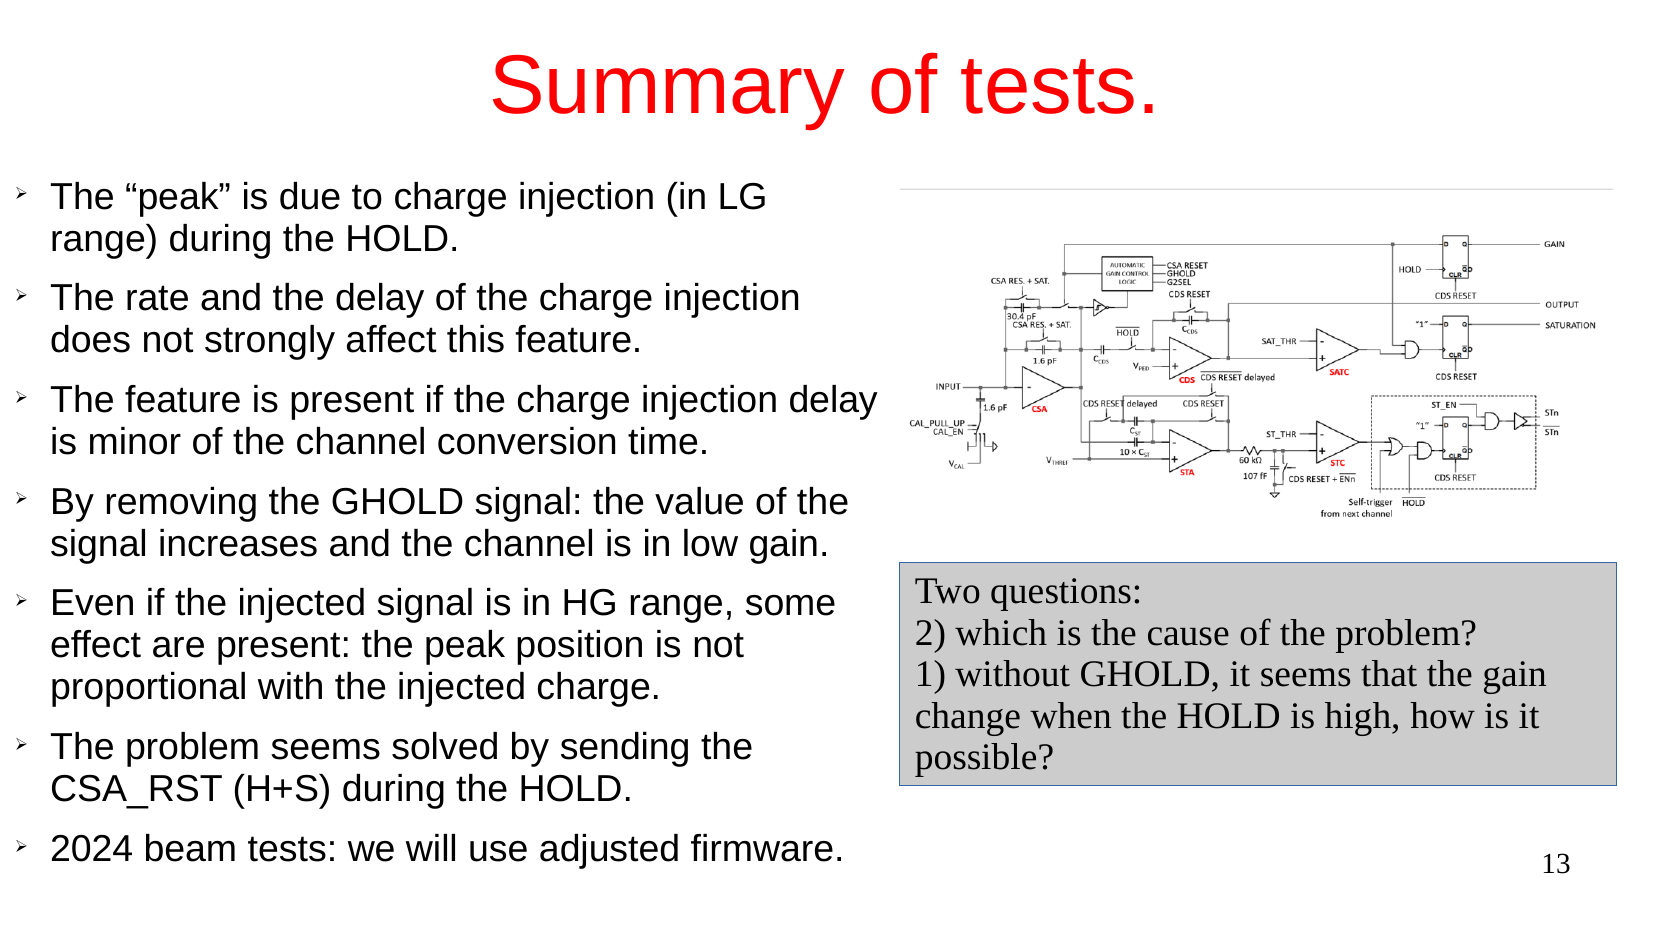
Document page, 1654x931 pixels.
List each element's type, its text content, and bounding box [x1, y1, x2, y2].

title Summary of tests. [37, 7, 1613, 163]
picture [900, 187, 1613, 532]
text_box The “peak” is due to charge injection (in LG range) during the HOLD. The rate and the delay of the charge injection does not strongly affect this feature. The feature is present if the charge injection delay is minor of the channel conversion time. By removing the GHOLD signal: the value of the signal increases and the channel is in low gain. Even if the injected signal is in HG range, some effect are present: the peak position is not proportional with the injected charge. The problem seems solved by sending the CSA_RST (H+S) during the HOLD. 2024 beam tests: we will use adjusted firmware. [0, 167, 901, 877]
text_box Two questions: 2) which is the cause of the problem? 1) without GHOLD, it seems that the gain change when the HOLD is high, how is it possible? [899, 562, 1617, 786]
